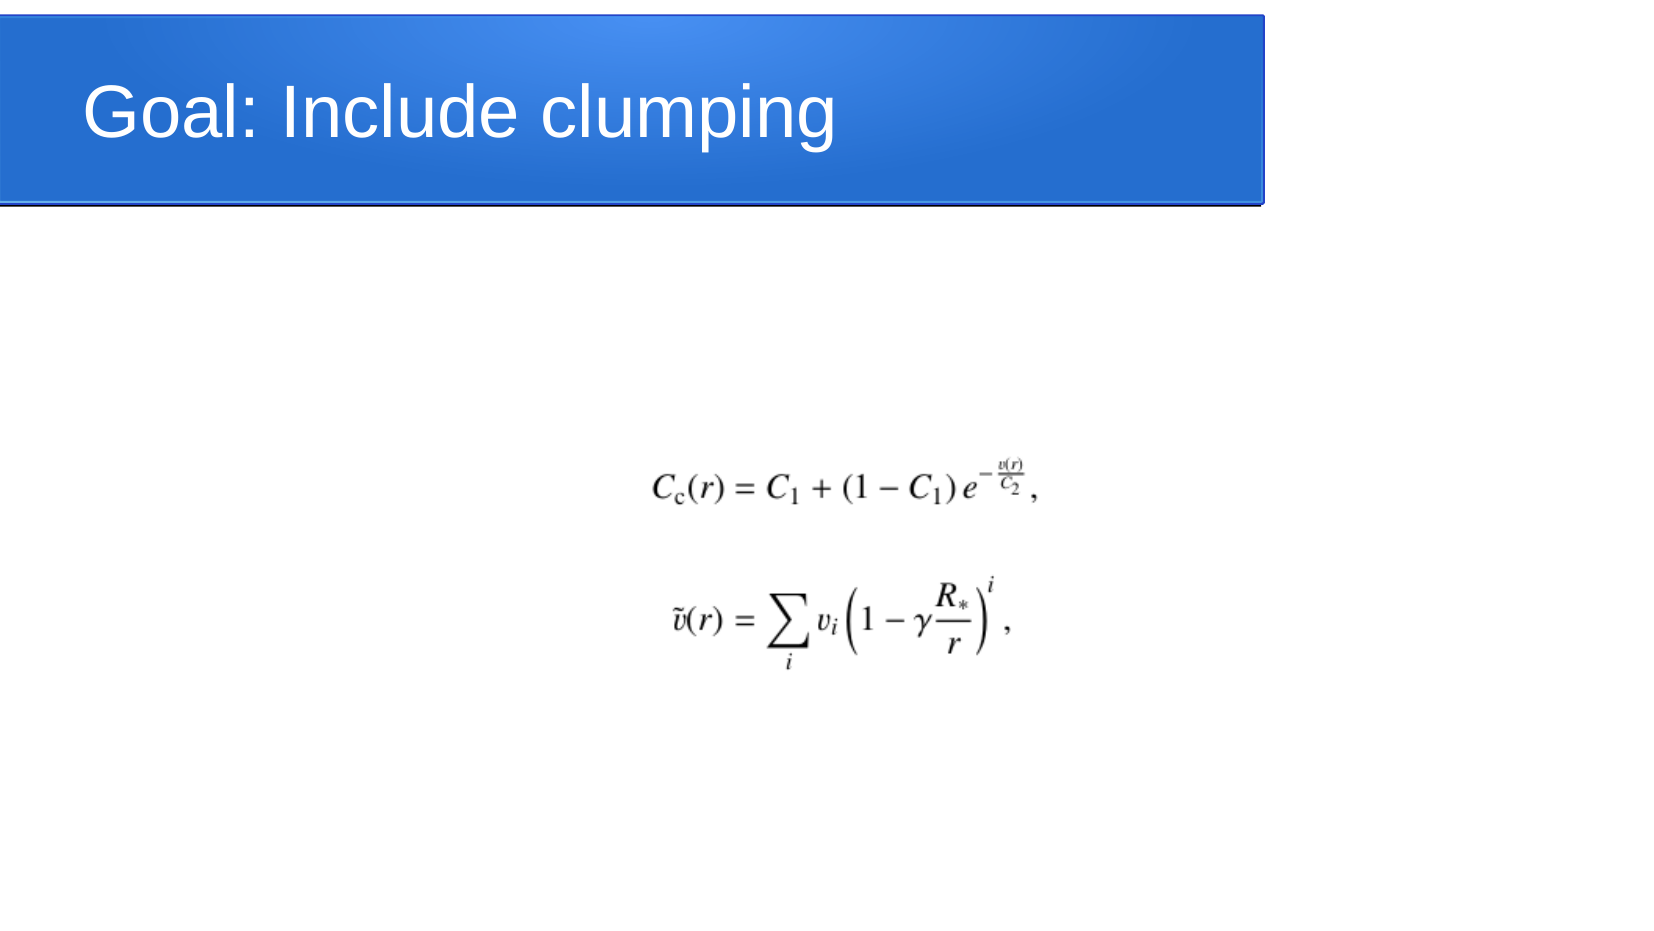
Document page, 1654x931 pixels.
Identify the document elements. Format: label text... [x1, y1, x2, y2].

picture [645, 449, 1055, 533]
picture [645, 564, 1047, 691]
title Goal: Include clumping [82, 35, 1235, 189]
